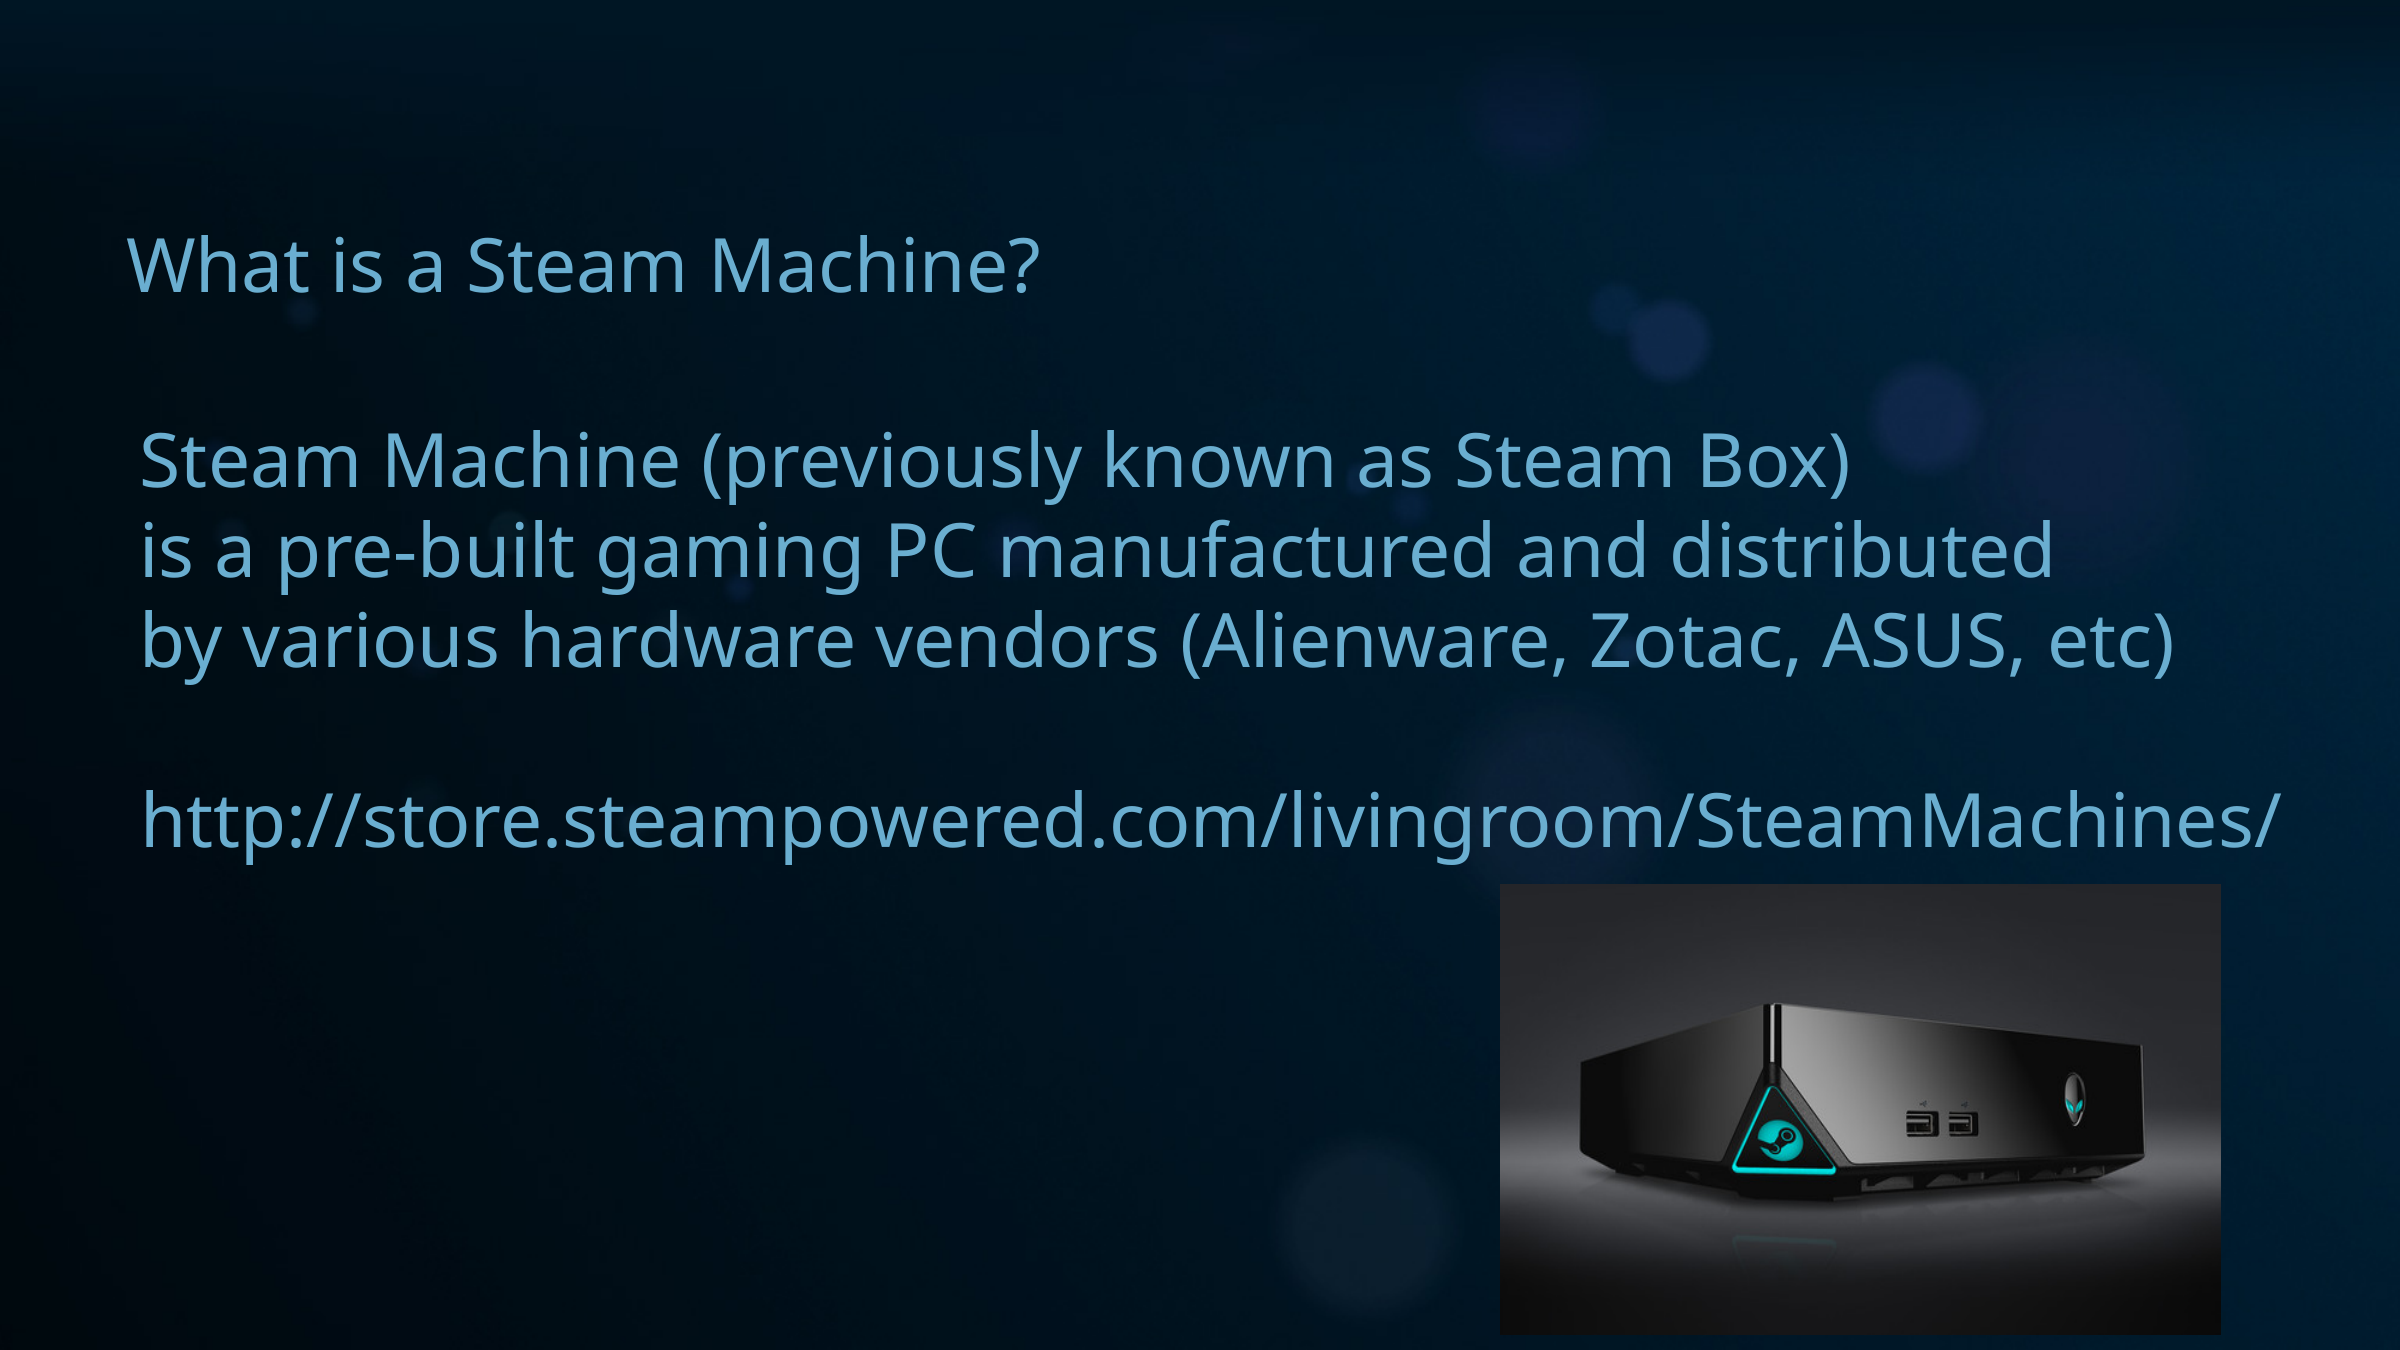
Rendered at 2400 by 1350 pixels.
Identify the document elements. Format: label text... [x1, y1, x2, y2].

picture [0, 0, 2400, 1350]
text_box Steam Machine (previously known as Steam Box) is a pre-built gaming PC manufactured and distributed by various hardware vendors (Alienware, Zotac, ASUS, etc) http://store.steampowered.com/livingroom/SteamMachines/ [125, 405, 2299, 883]
text_box What is a Steam Machine? [111, 209, 1057, 315]
